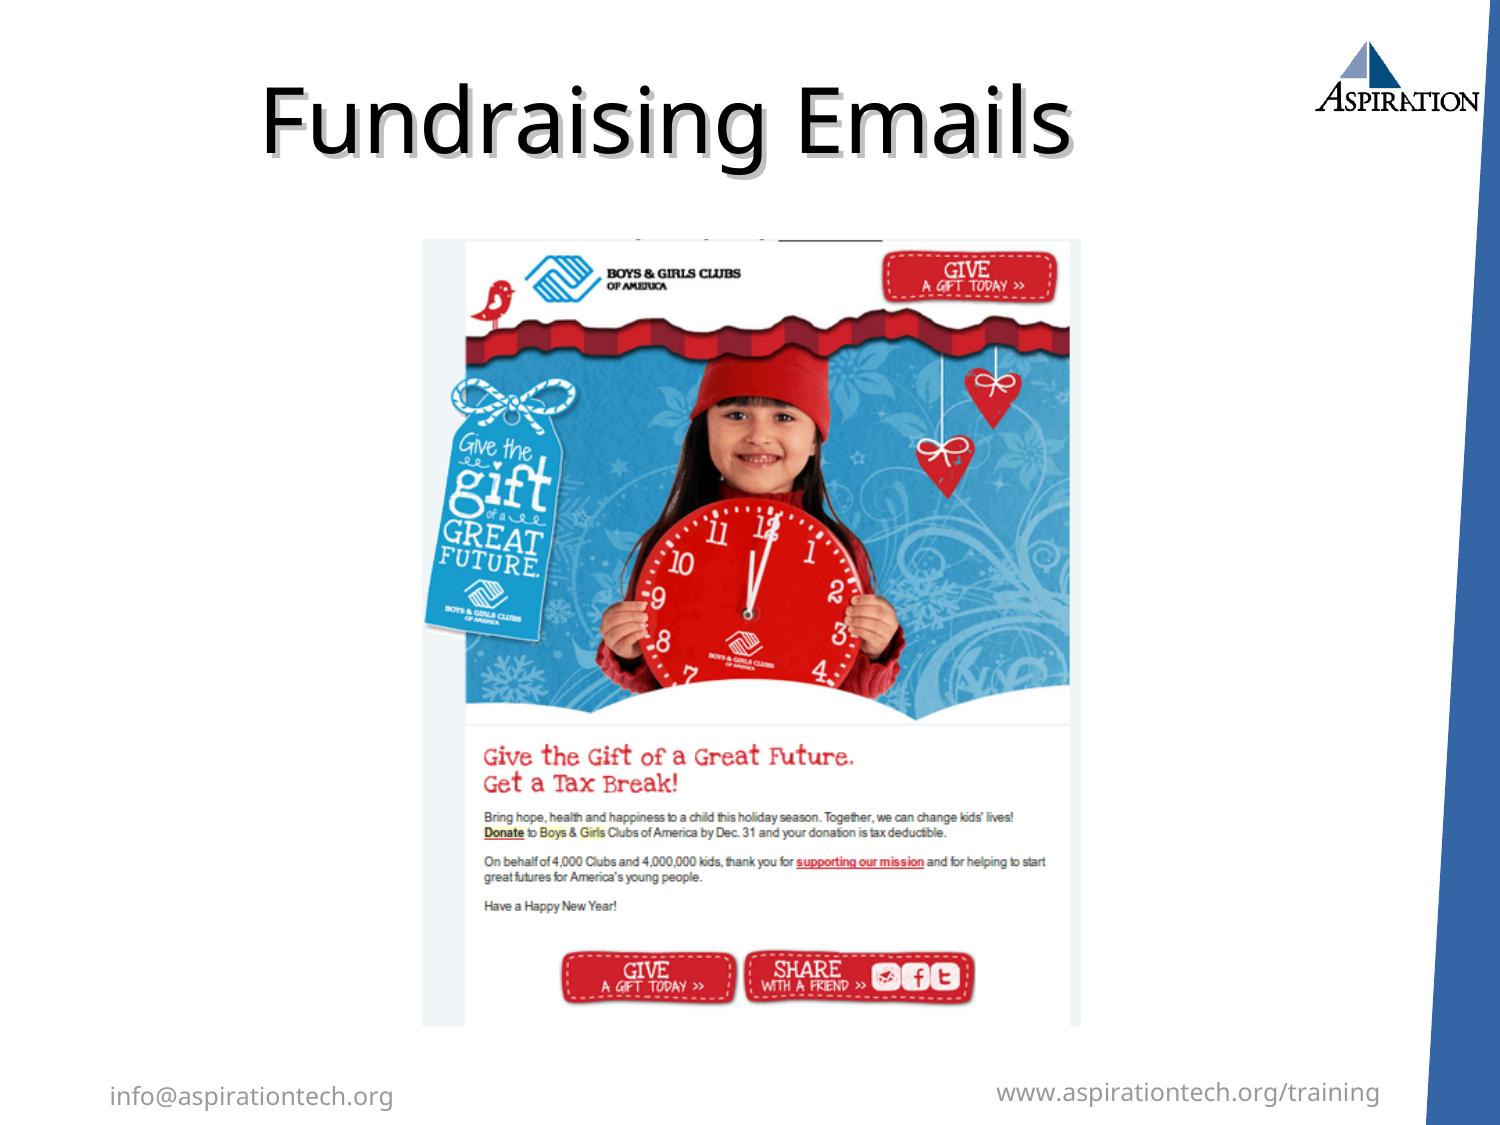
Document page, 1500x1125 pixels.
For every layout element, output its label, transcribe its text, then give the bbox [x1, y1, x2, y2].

picture [422, 239, 1081, 1026]
title Fundraising Emails [49, 19, 1284, 206]
picture [1315, 41, 1480, 120]
